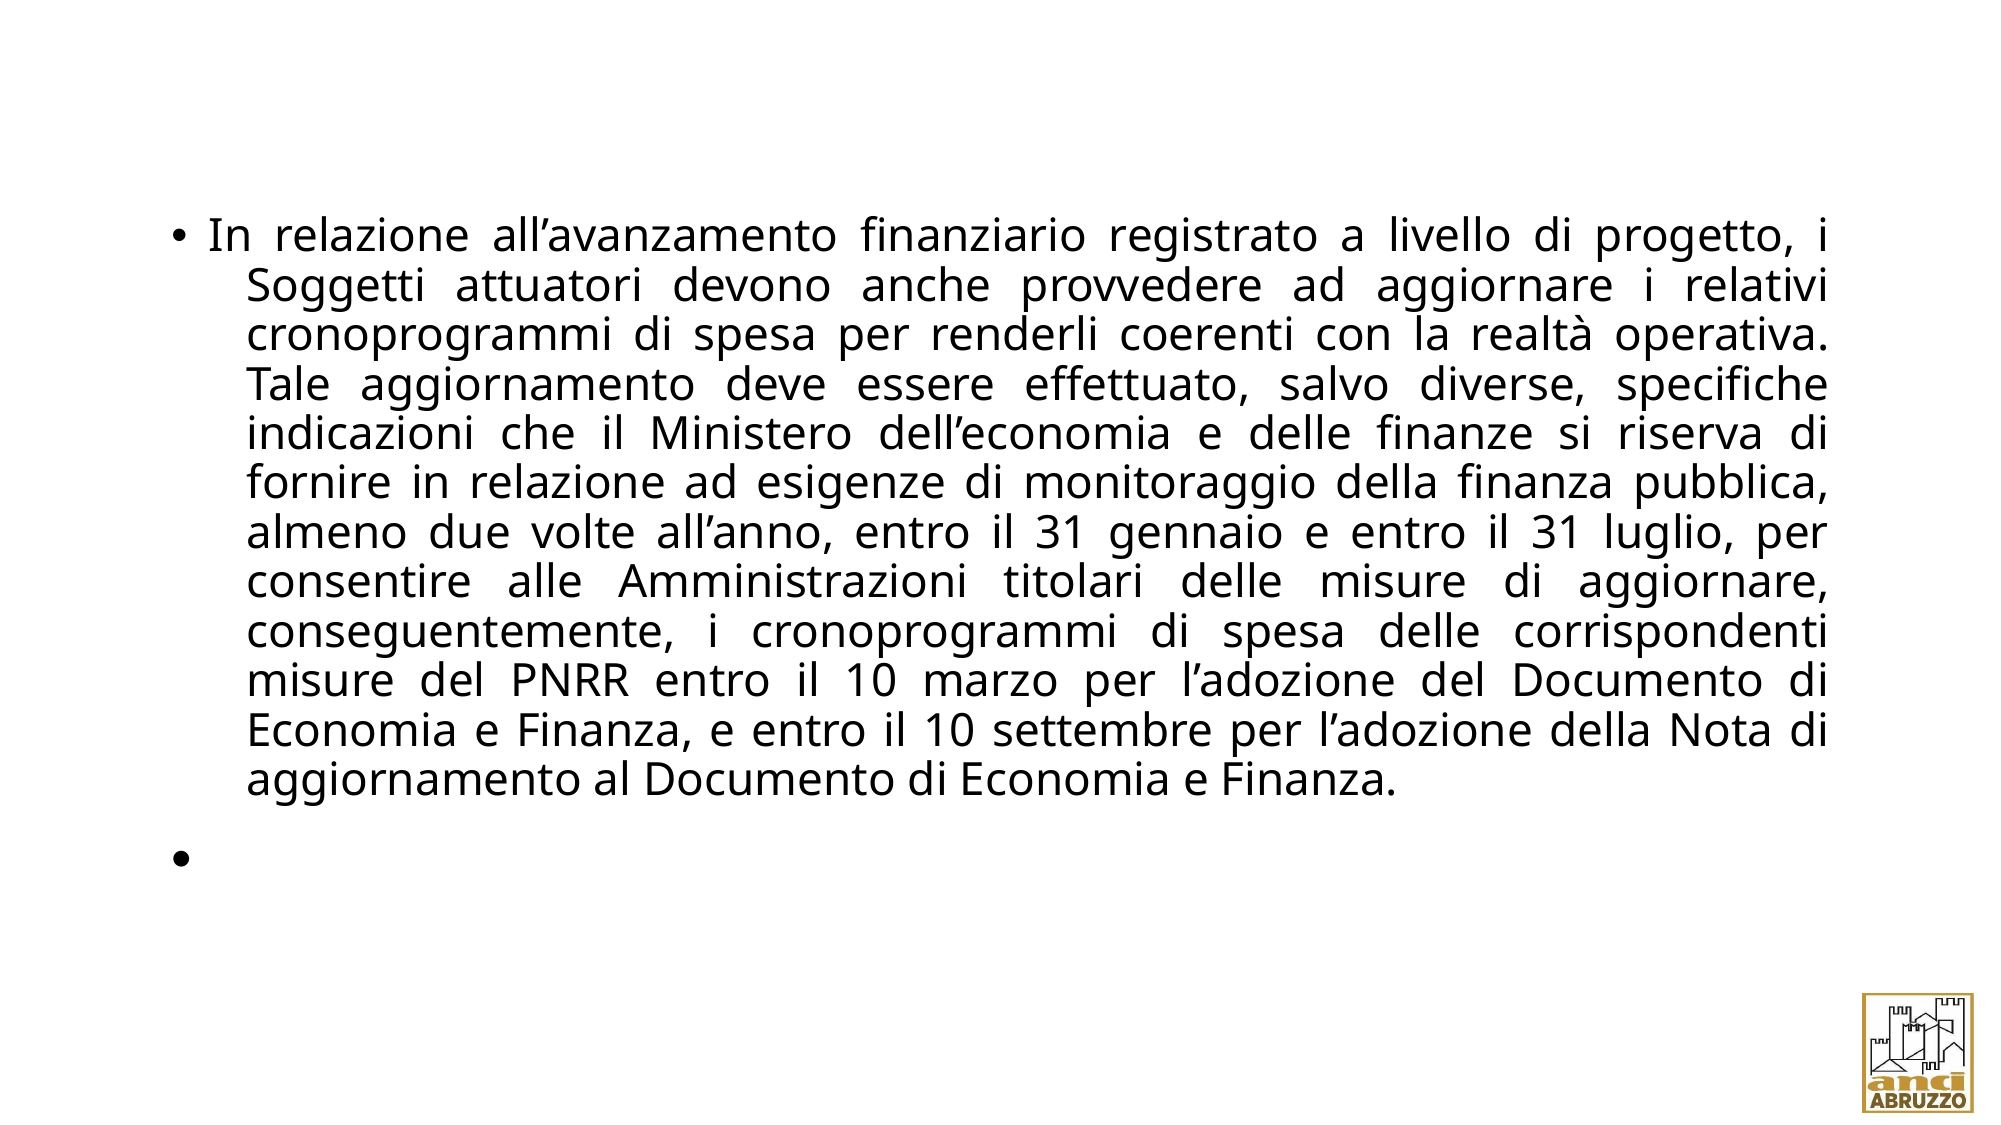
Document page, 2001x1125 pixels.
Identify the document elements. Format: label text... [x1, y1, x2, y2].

list In relazione all’avanzamento finanziario registrato a livello di progetto, i Soggetti attuatori devono anche provvedere ad aggiornare i relativi cronoprogrammi di spesa per renderli coerenti con la realtà operativa. Tale aggiornamento deve essere effettuato, salvo diverse, specifiche indicazioni che il Ministero dell’economia e delle finanze si riserva di fornire in relazione ad esigenze di monitoraggio della finanza pubblica, almeno due volte all’anno, entro il 31 gennaio e entro il 31 luglio, per consentire alle Amministrazioni titolari delle misure di aggiornare, conseguentemente, i cronoprogrammi di spesa delle corrispondenti misure del PNRR entro il 10 marzo per l’adozione del Documento di Economia e Finanza, e entro il 10 settembre per l’adozione della Nota di aggiornamento al Documento di Economia e Finanza. [156, 204, 1863, 884]
